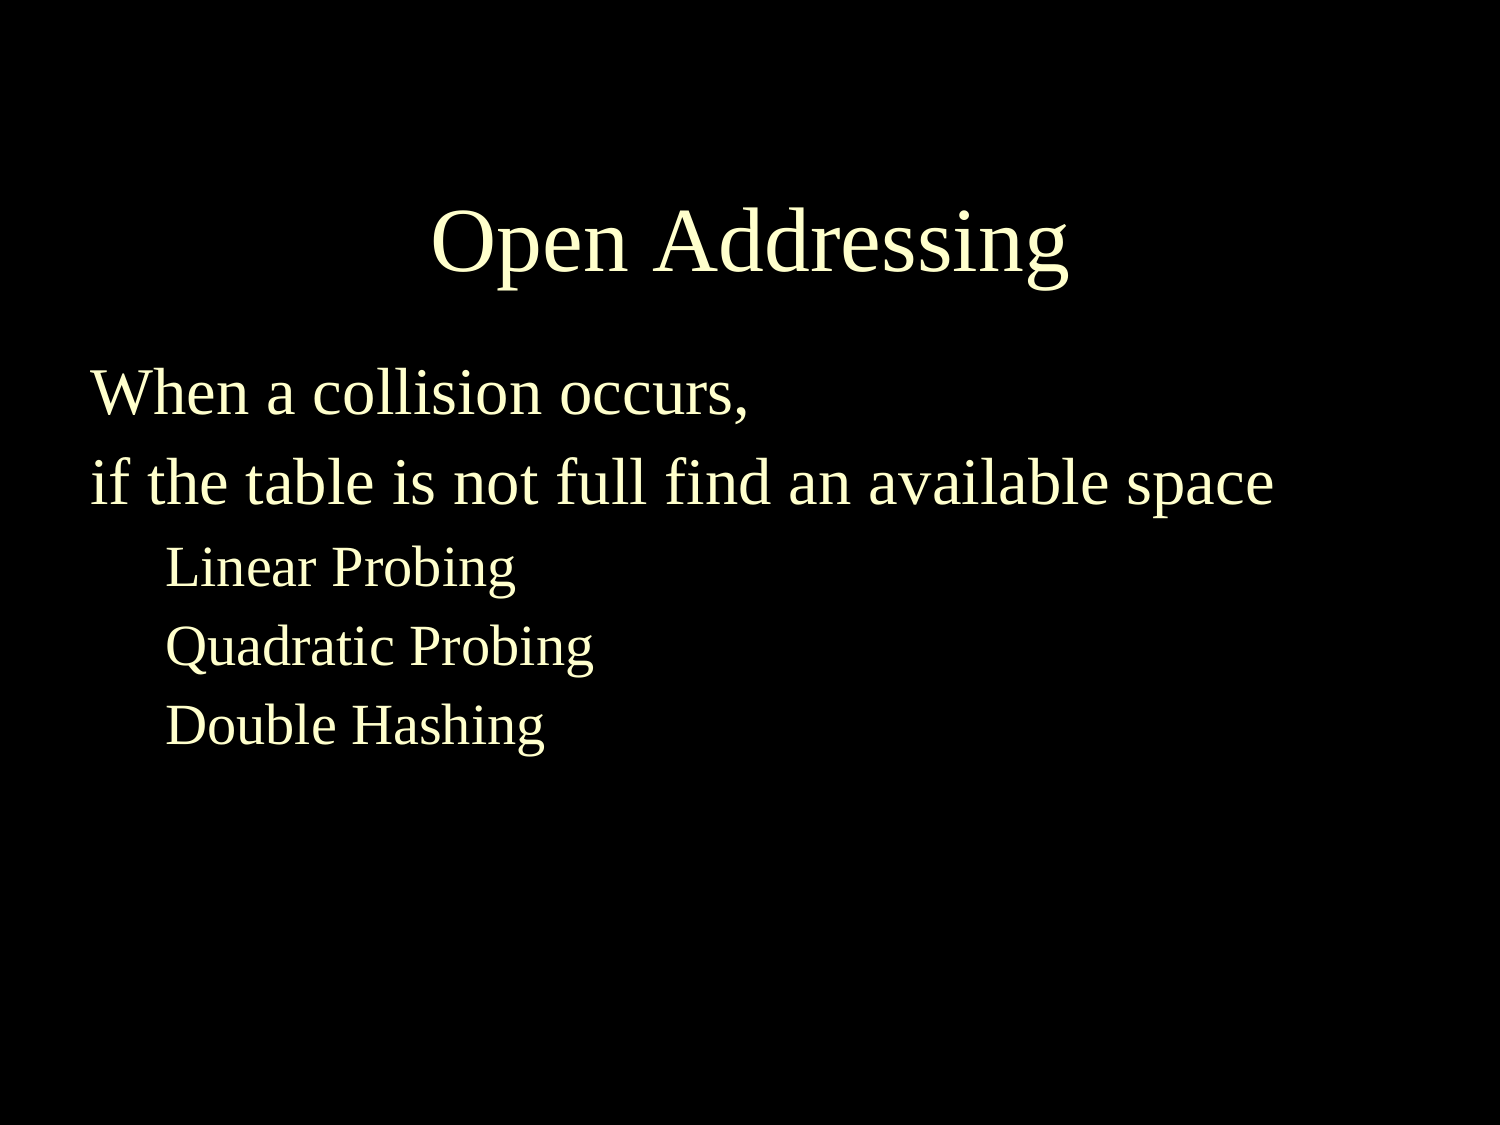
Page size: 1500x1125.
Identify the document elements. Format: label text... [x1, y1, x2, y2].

list When a collision occurs, if the table is not full find an available space Linear Probing Quadratic Probing Double Hashing [75, 347, 1482, 1026]
title Open Addressing [22, 145, 1480, 336]
